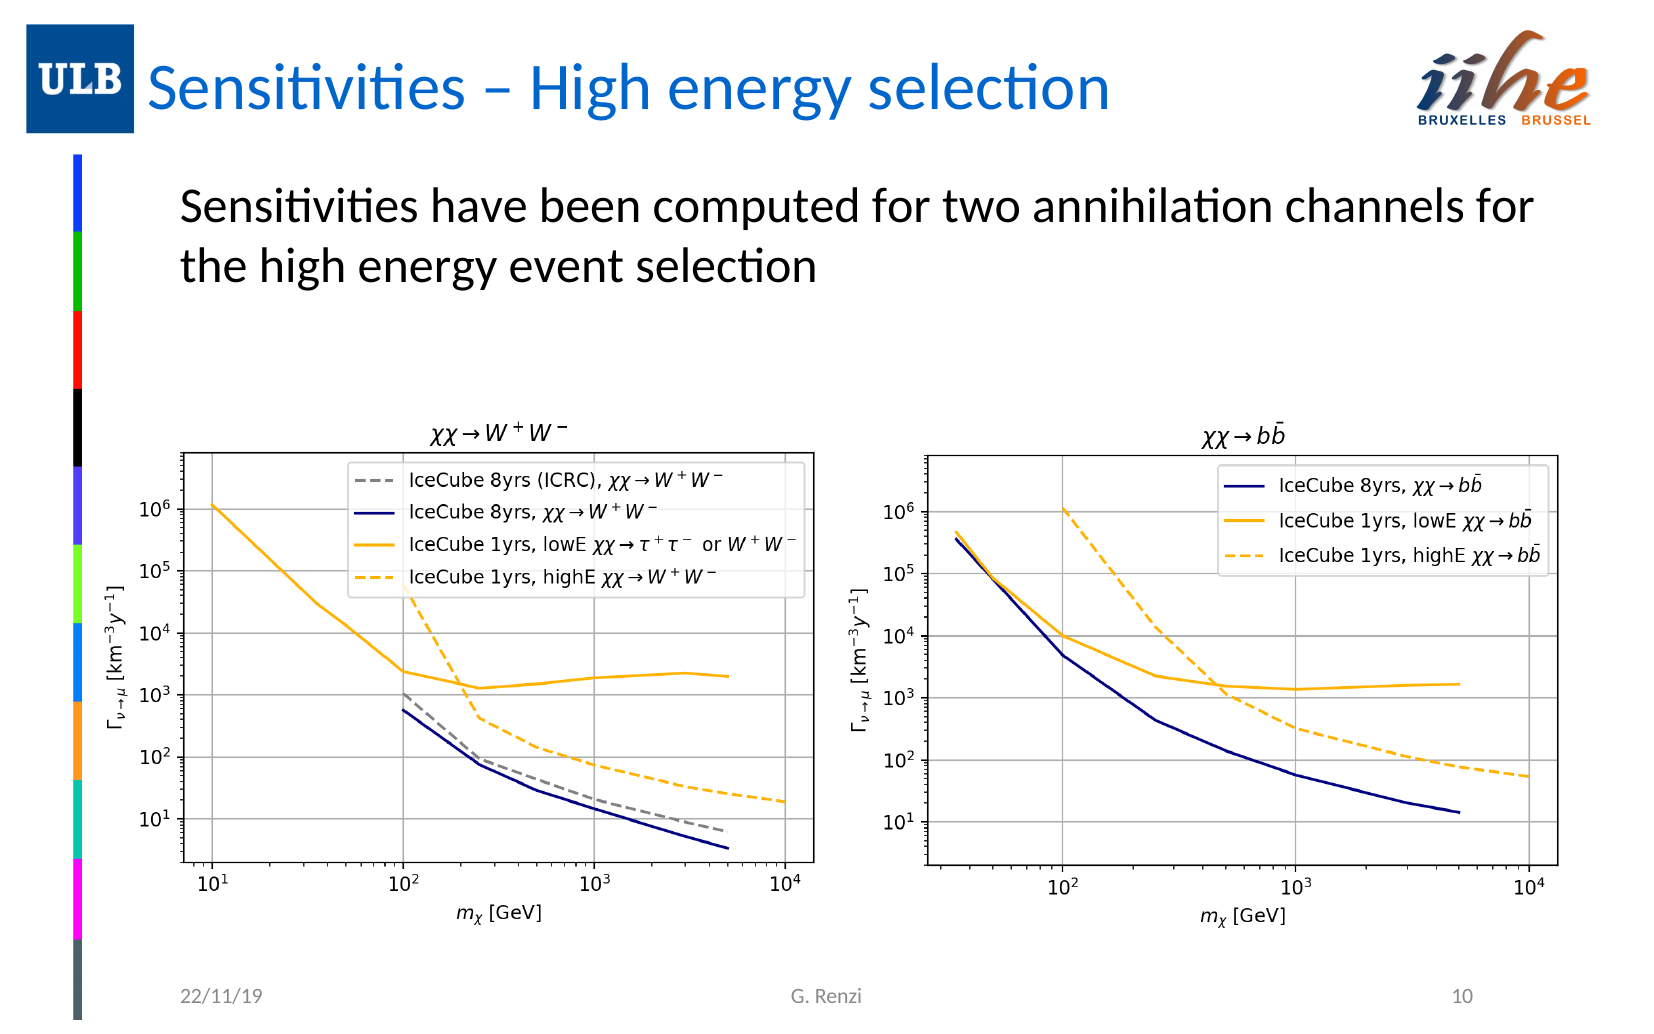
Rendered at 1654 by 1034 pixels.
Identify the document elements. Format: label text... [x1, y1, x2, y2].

picture [834, 407, 1573, 943]
picture [1410, 29, 1600, 150]
picture [7, 24, 132, 143]
picture [74, 155, 82, 1019]
picture [90, 407, 829, 940]
text_box Sensitivities have been computed for two annihilation channels for the high energy event selection [165, 165, 1561, 420]
title Sensitivities – High energy selection [132, 13, 1323, 152]
